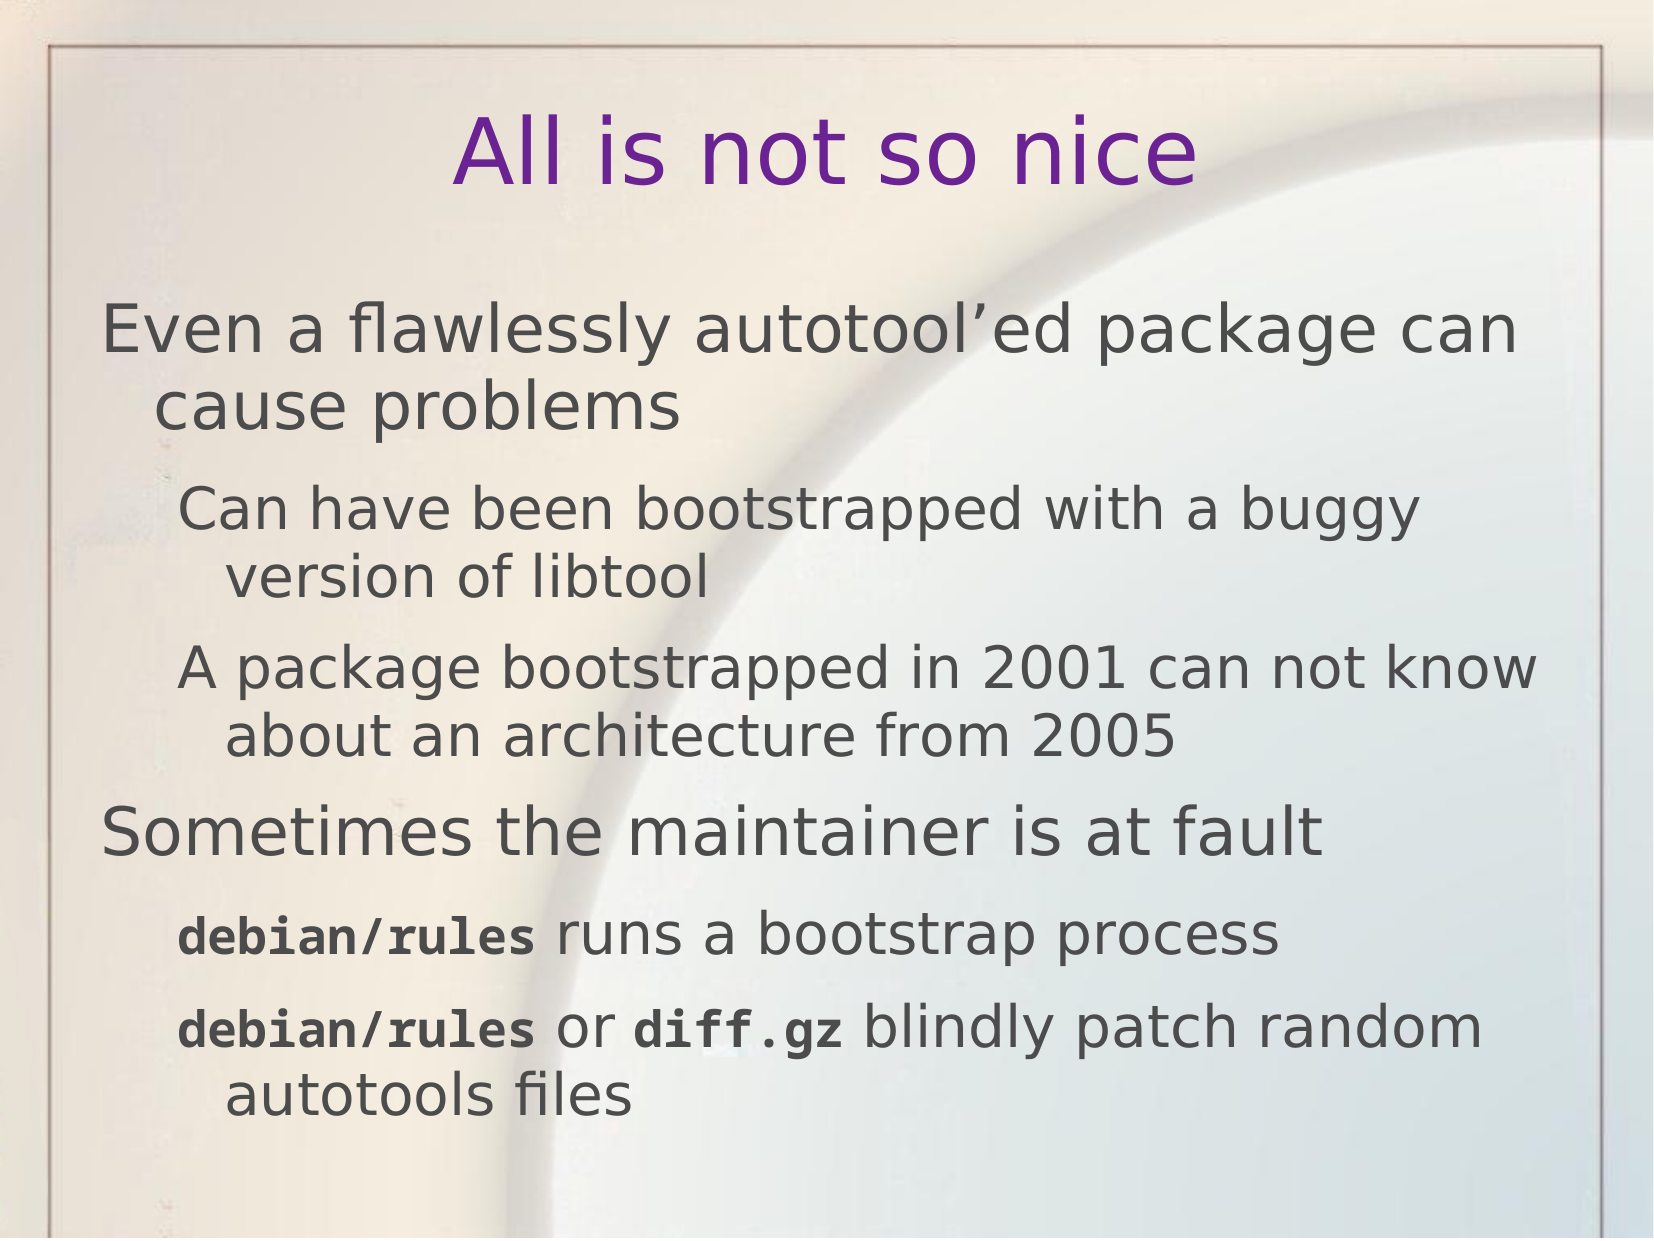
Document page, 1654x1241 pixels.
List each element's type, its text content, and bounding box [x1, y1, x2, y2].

list Even a flawlessly autotool’ed package can cause problems Can have been bootstrapped with a buggy version of libtool A package bootstrapped in 2001 can not know about an architecture from 2005 Sometimes the maintainer is at fault debian/rules runs a bootstrap process debian/rules or diff.gz blindly patch random autotools files [82, 290, 1571, 1145]
title All is not so nice [82, 49, 1571, 257]
picture [0, 0, 1654, 1238]
